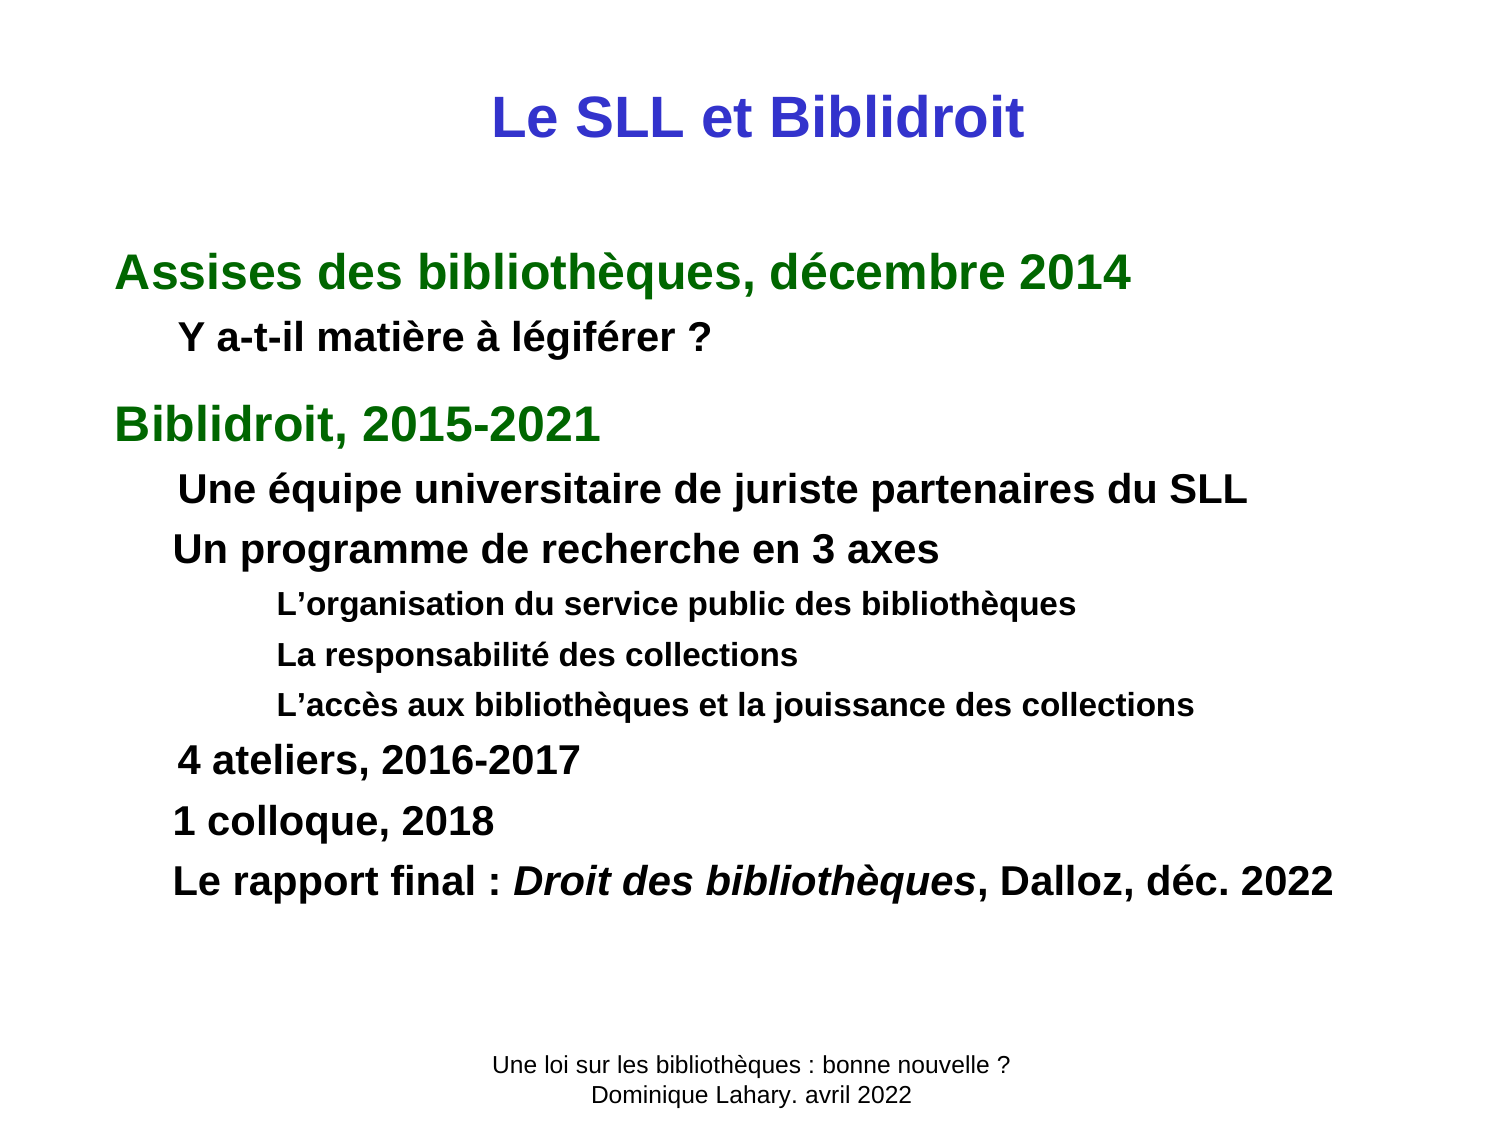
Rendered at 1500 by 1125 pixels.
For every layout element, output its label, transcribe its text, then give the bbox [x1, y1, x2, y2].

text_box Assises des bibliothèques, décembre 2014 Y a-t-il matière à légiférer ? Biblidroit, 2015-2021 Une équipe universitaire de juriste partenaires du SLL Un programme de recherche en 3 axes L’organisation du service public des bibliothèques La responsabilité des collections L’accès aux bibliothèques et la jouissance des collections 4 ateliers, 2016-2017 1 colloque, 2018 Le rapport final : Droit des bibliothèques, Dalloz, déc. 2022 [100, 231, 1400, 912]
title Le SLL et Biblidroit [64, 54, 1453, 173]
text_box Une loi sur les bibliothèques : bonne nouvelle ? Dominique Lahary. avril 2022 [52, 1041, 1453, 1117]
